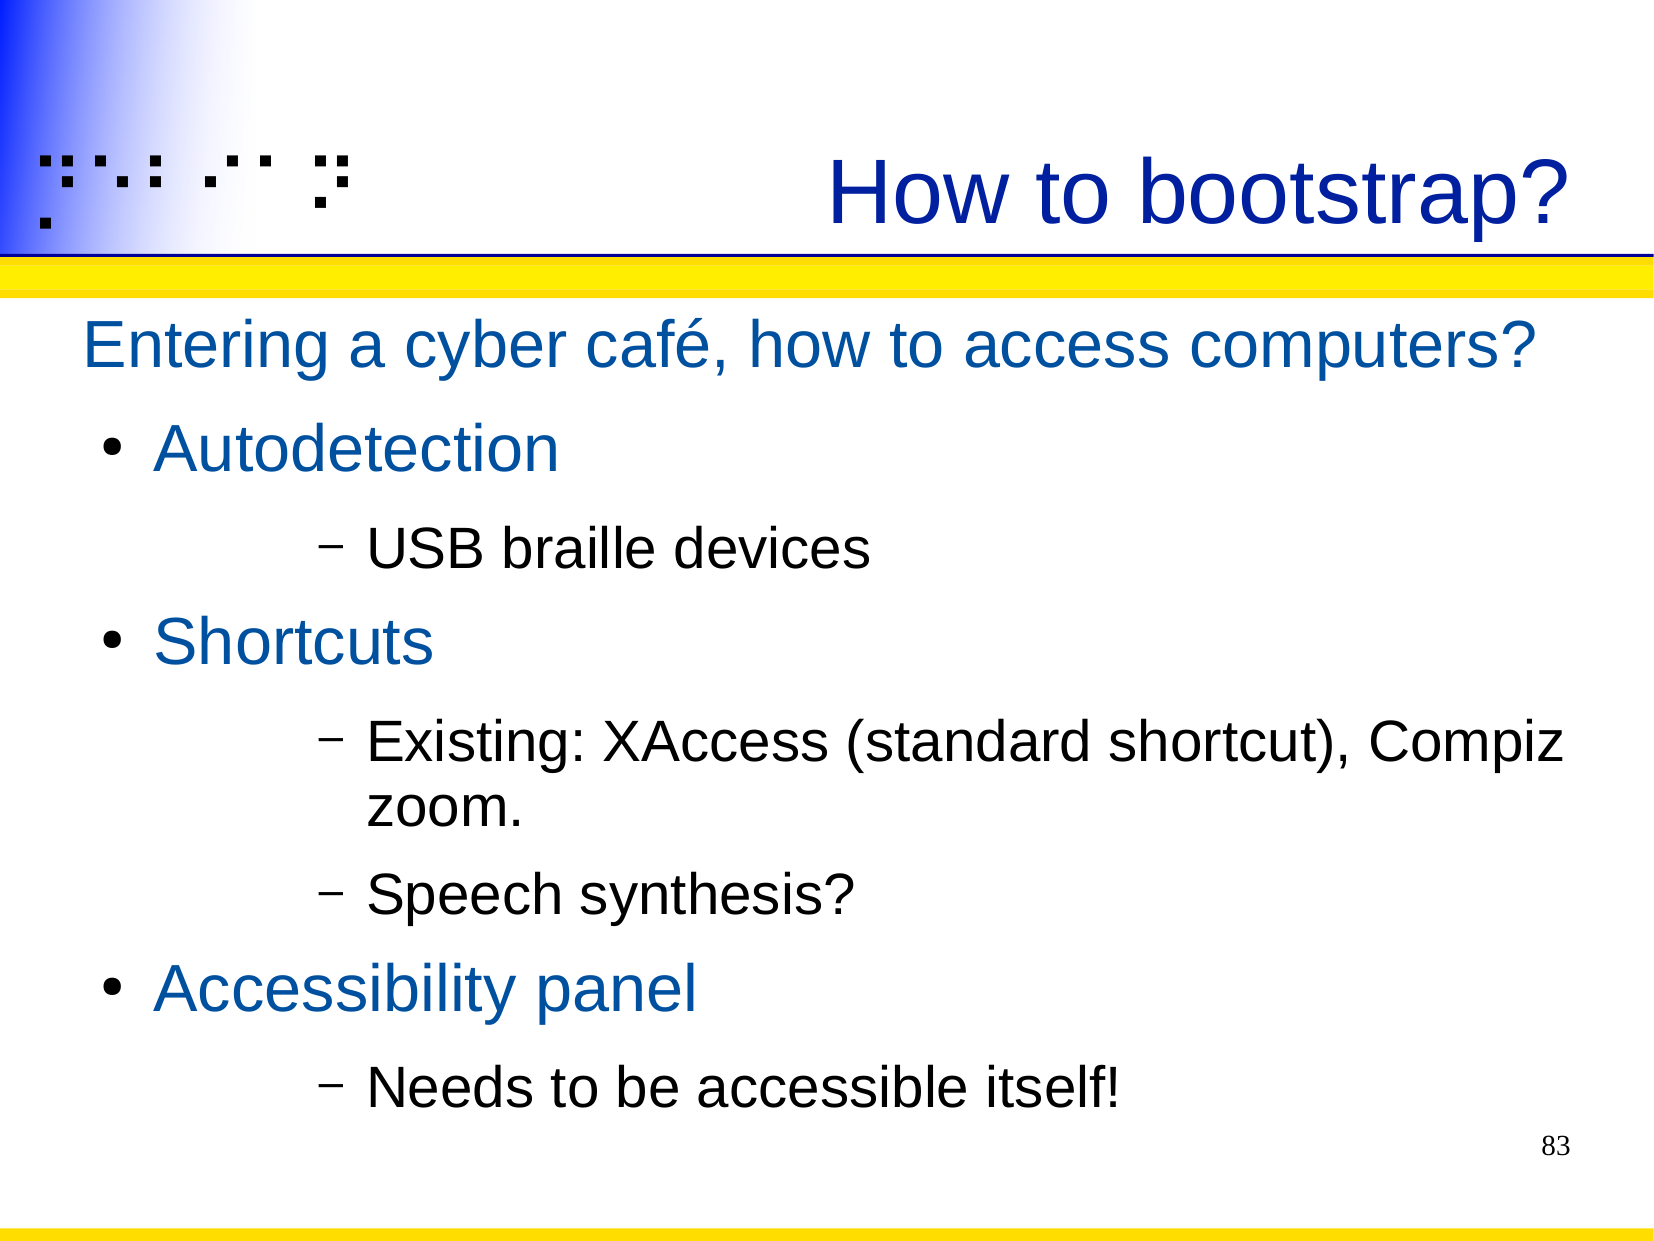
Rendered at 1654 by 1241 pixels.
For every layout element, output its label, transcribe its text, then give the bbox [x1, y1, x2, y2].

title How to bootstrap? [372, 126, 1571, 257]
list Entering a cyber café, how to access computers? Autodetection USB braille devices Shortcuts Existing: XAccess (standard shortcut), Compiz zoom. Speech synthesis? Accessibility panel Needs to be accessible itself! [82, 307, 1571, 1219]
